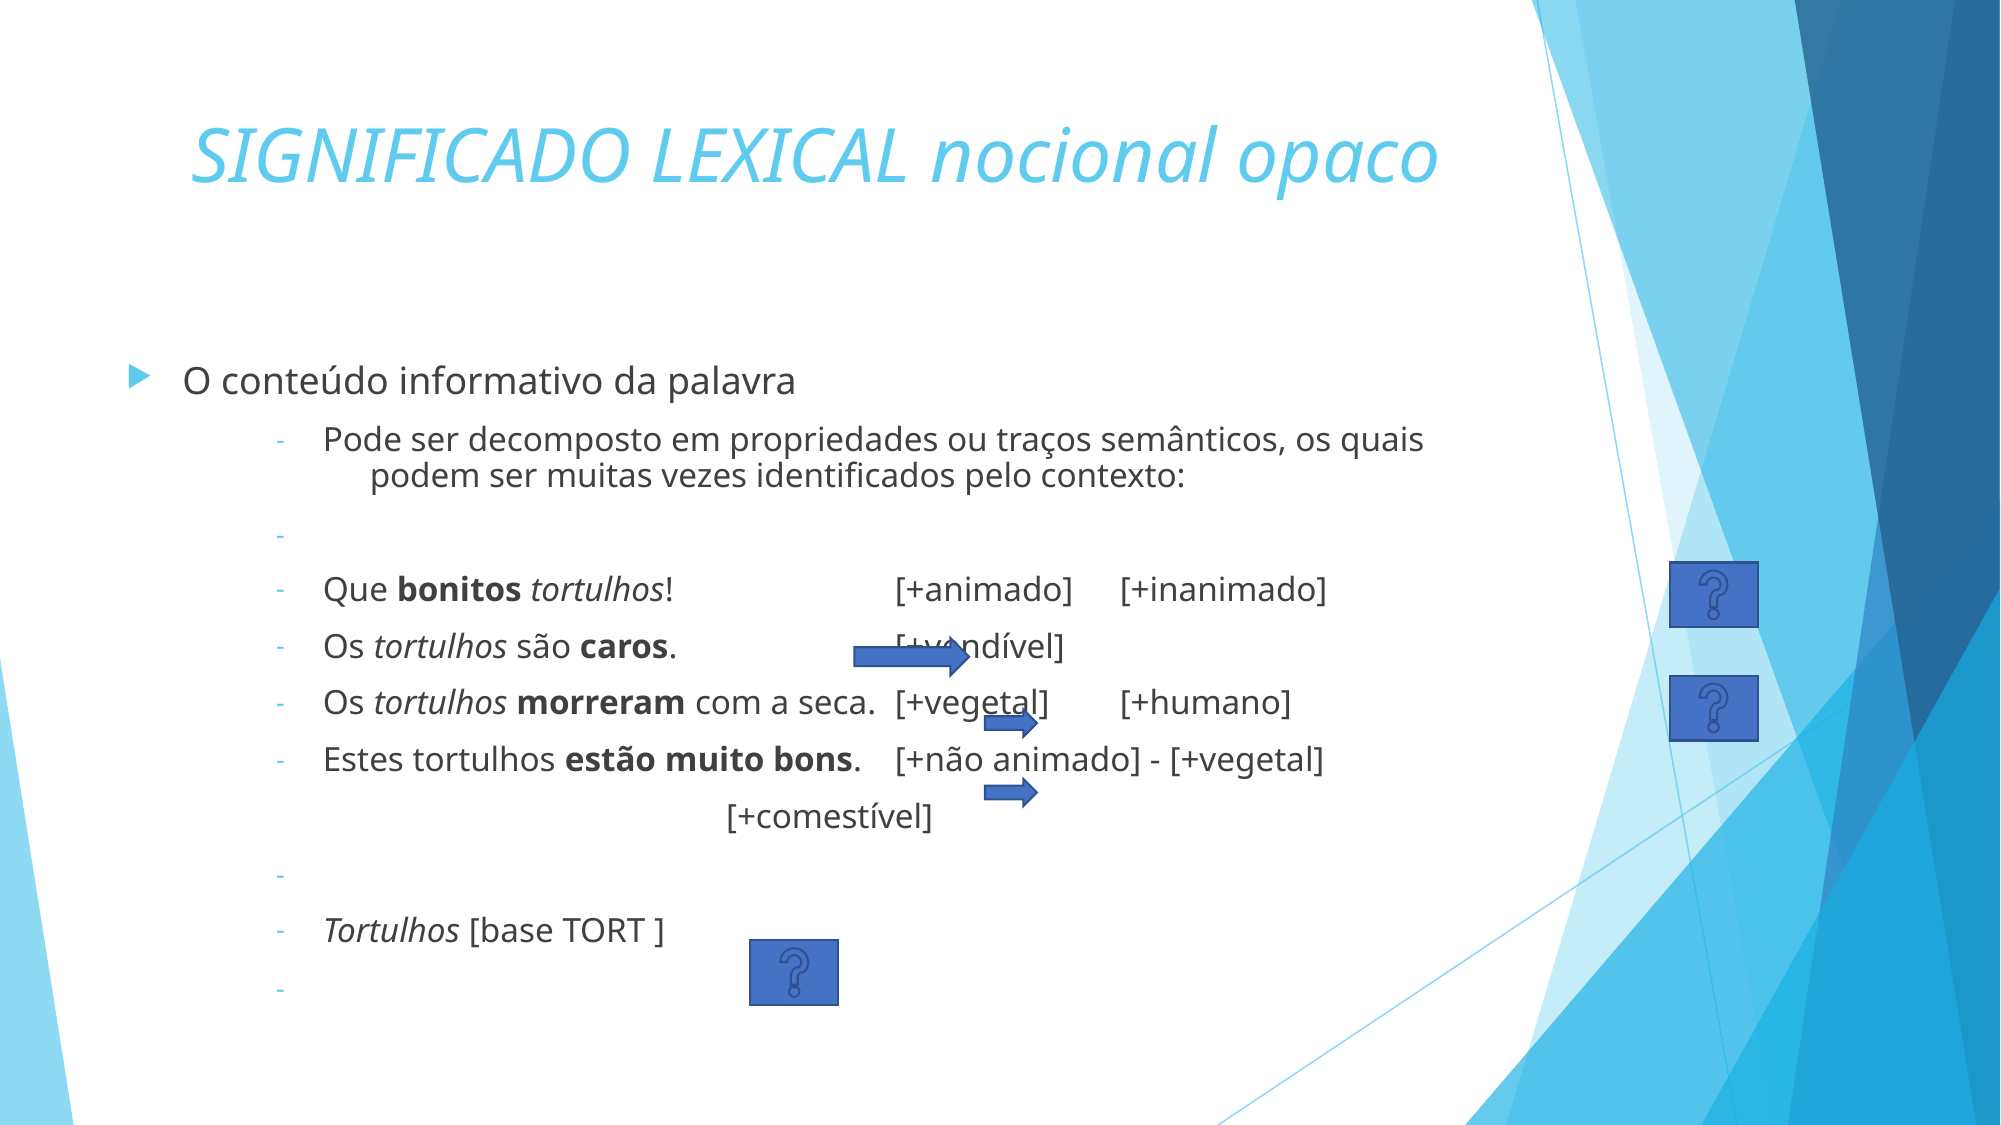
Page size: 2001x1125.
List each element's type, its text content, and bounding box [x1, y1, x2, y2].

text_box [854, 637, 970, 676]
list O conteúdo informativo da palavra Pode ser decomposto em propriedades ou traços semânticos, os quais podem ser muitas vezes identificados pelo contexto: Que bonitos tortulhos! [+animado] [+inanimado] Os tortulhos são caros. [+vendível] Os tortulhos morreram com a seca. [+vegetal] [+humano] Estes tortulhos estão muito bons. [+não animado] - [+vegetal] [+comestível] Tortulhos [base TORT ] [111, 354, 1522, 992]
title SIGNIFICADO LEXICAL nocional opaco [111, 99, 1522, 317]
text_box [750, 940, 839, 1006]
text_box [1669, 562, 1758, 628]
text_box [984, 709, 1038, 737]
text_box [984, 778, 1038, 807]
text_box [1669, 675, 1758, 741]
